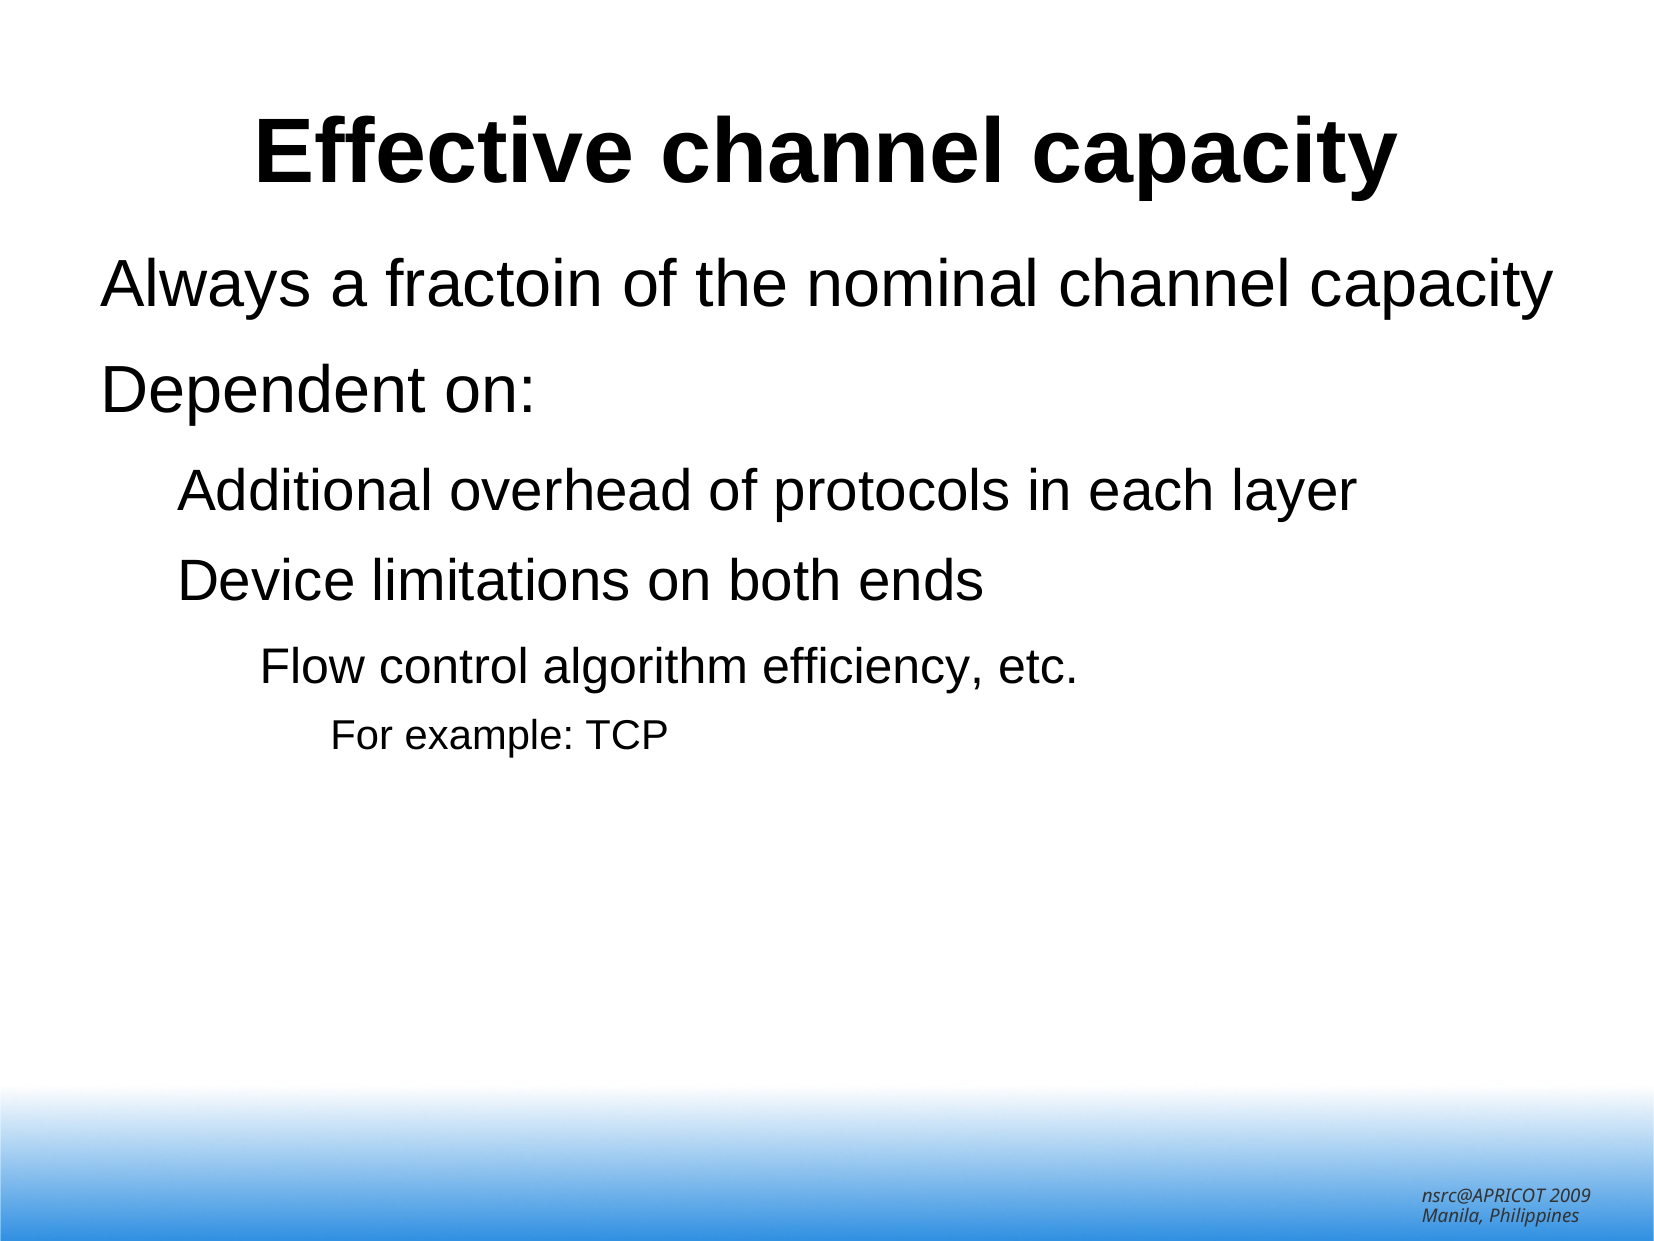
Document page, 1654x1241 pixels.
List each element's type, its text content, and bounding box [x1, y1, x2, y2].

picture [0, 1083, 1654, 1241]
title Effective channel capacity [82, 56, 1571, 245]
list Always a fractoin of the nominal channel capacity Dependent on: Additional overhead of protocols in each layer Device limitations on both ends Flow control algorithm efficiency, etc. For example: TCP [82, 245, 1571, 1183]
